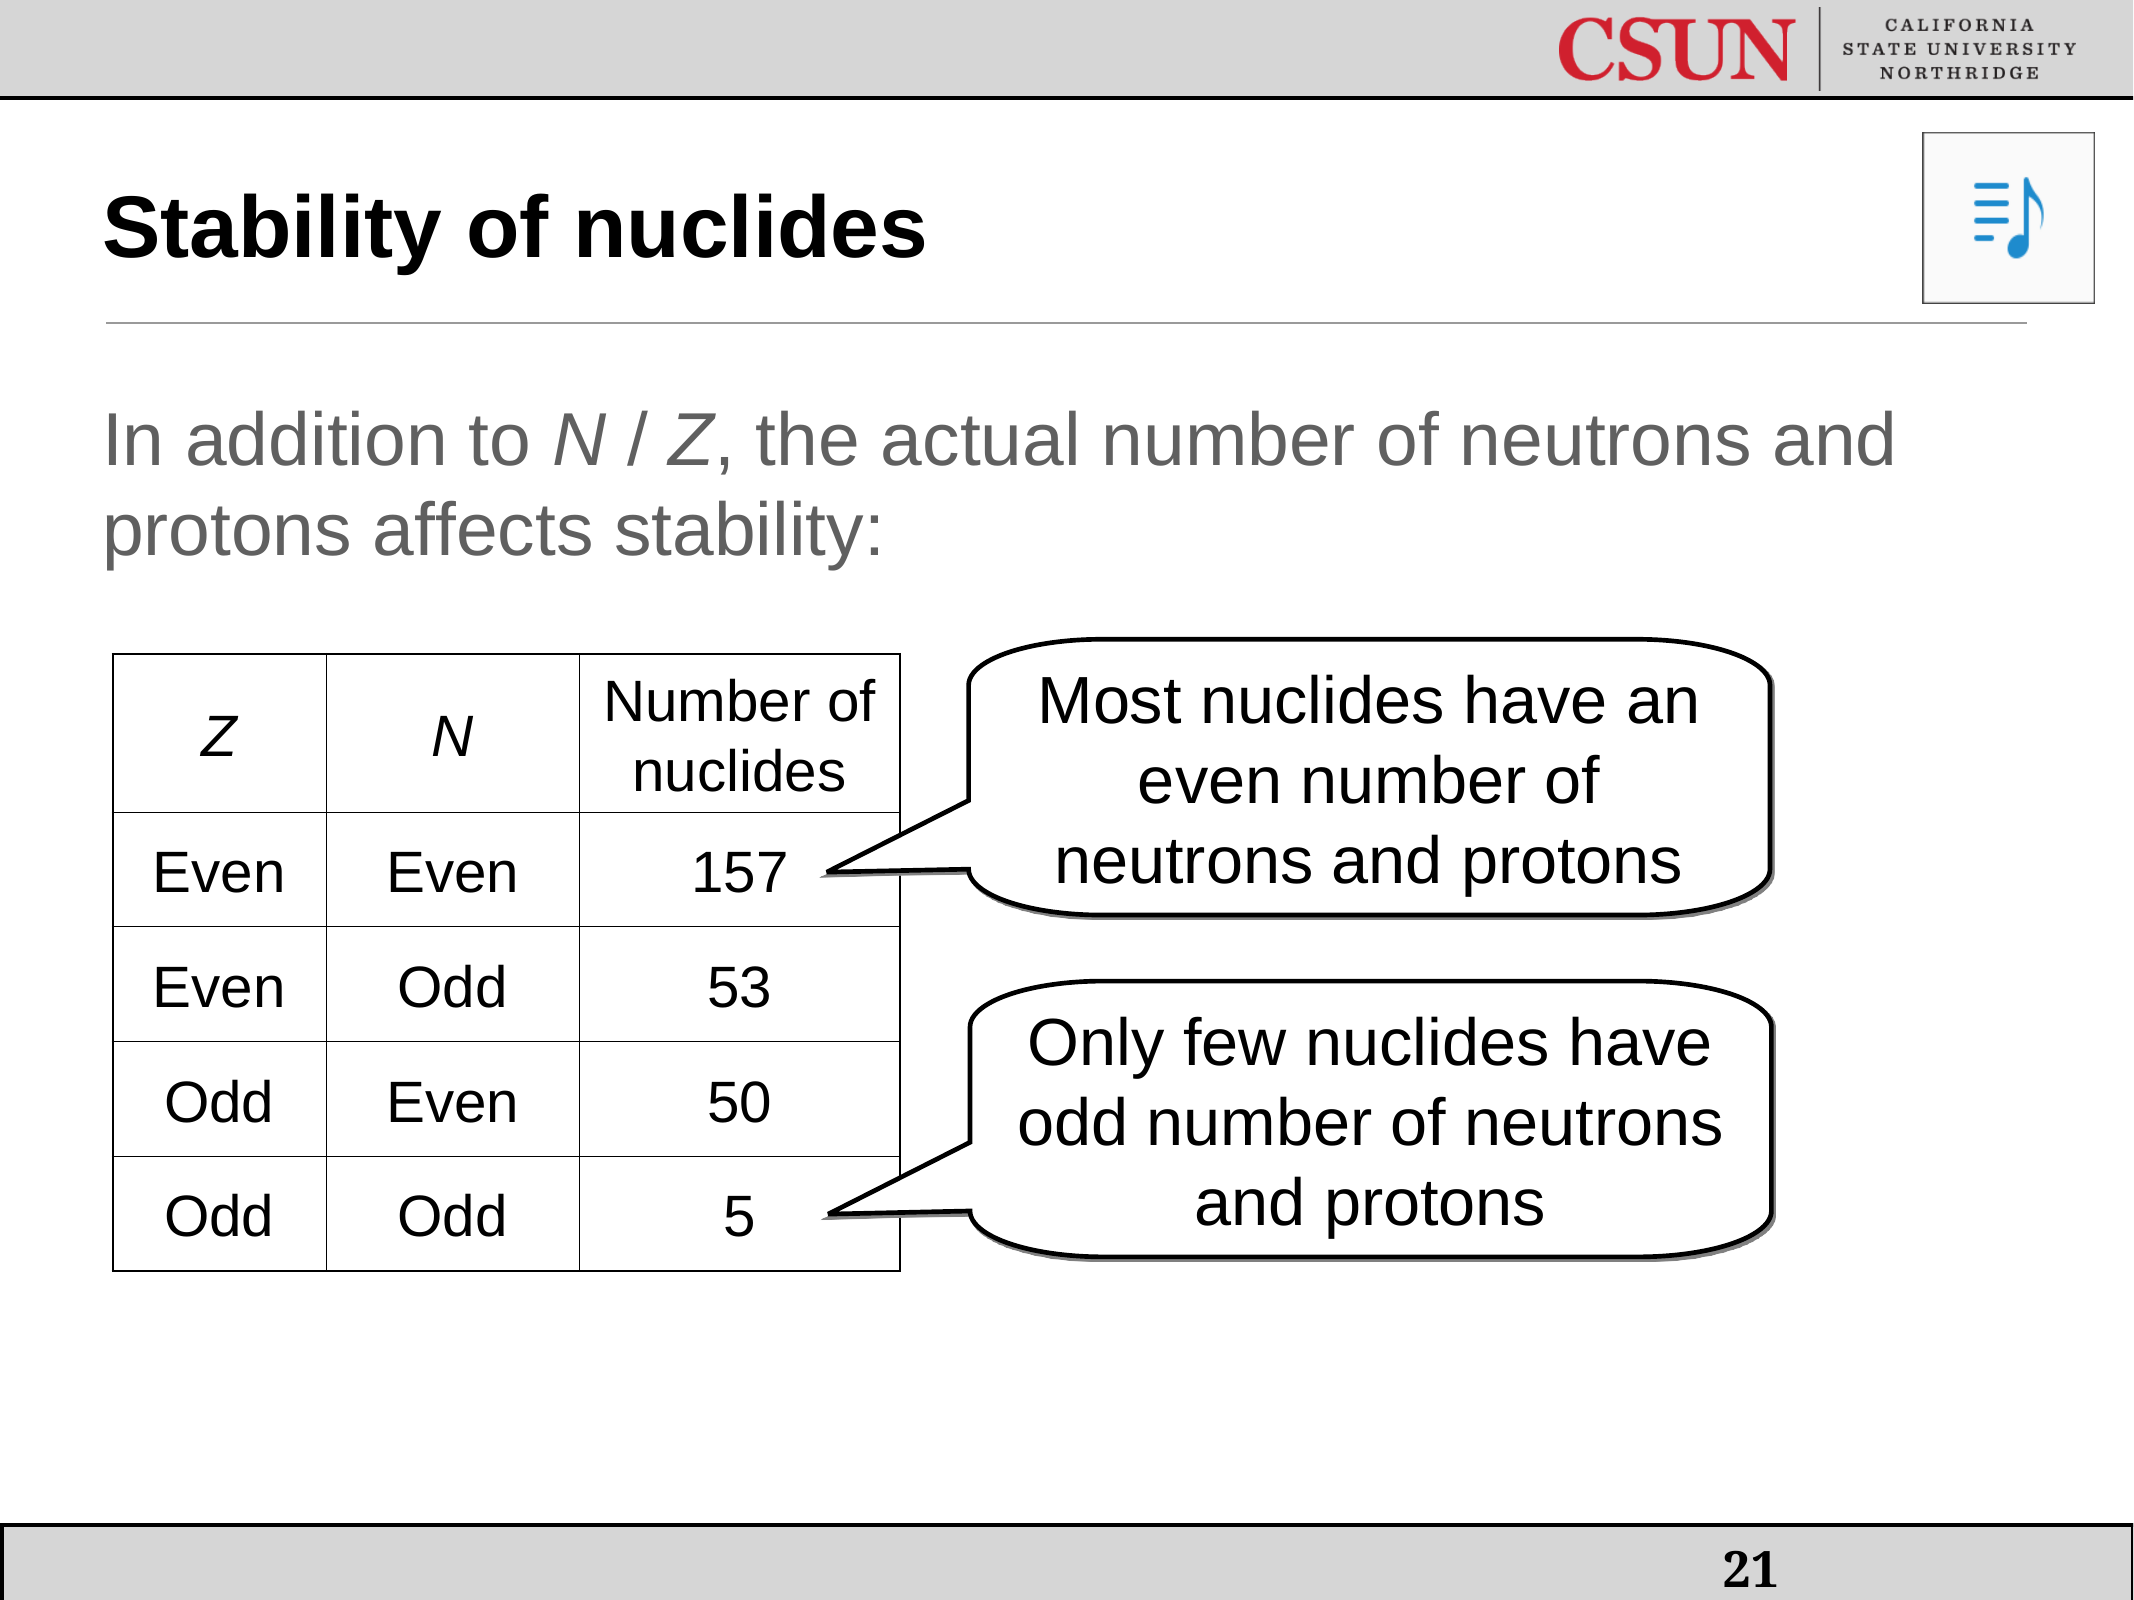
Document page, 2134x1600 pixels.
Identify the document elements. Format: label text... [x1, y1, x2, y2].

list In addition to N / Z, the actual number of neutrons and protons affects stability: [93, 382, 2086, 1460]
table_header N [327, 655, 579, 812]
title Stability of nuclides [93, 104, 2040, 284]
table_cell Even [327, 1042, 579, 1156]
table_cell Odd [114, 1157, 326, 1270]
table_cell 157 [580, 813, 899, 926]
table_cell Even [114, 927, 326, 1041]
table_cell 50 [580, 1042, 899, 1156]
text_box Only few nuclides have odd number of neutrons and protons [828, 981, 1772, 1257]
text_box [1921, 130, 2096, 306]
table_cell 53 [580, 927, 899, 1041]
table_cell Odd [327, 927, 579, 1041]
table_cell Odd [327, 1157, 579, 1270]
table_cell Odd [114, 1042, 326, 1156]
table_header Z [114, 655, 326, 812]
table_cell Even [114, 813, 326, 926]
table_cell Even [327, 813, 579, 926]
text_box Most nuclides have an even number of neutrons and protons [826, 639, 1771, 916]
table_header Number of nuclides [580, 655, 899, 812]
table_cell 5 [580, 1157, 899, 1270]
picture [1559, 7, 2076, 91]
